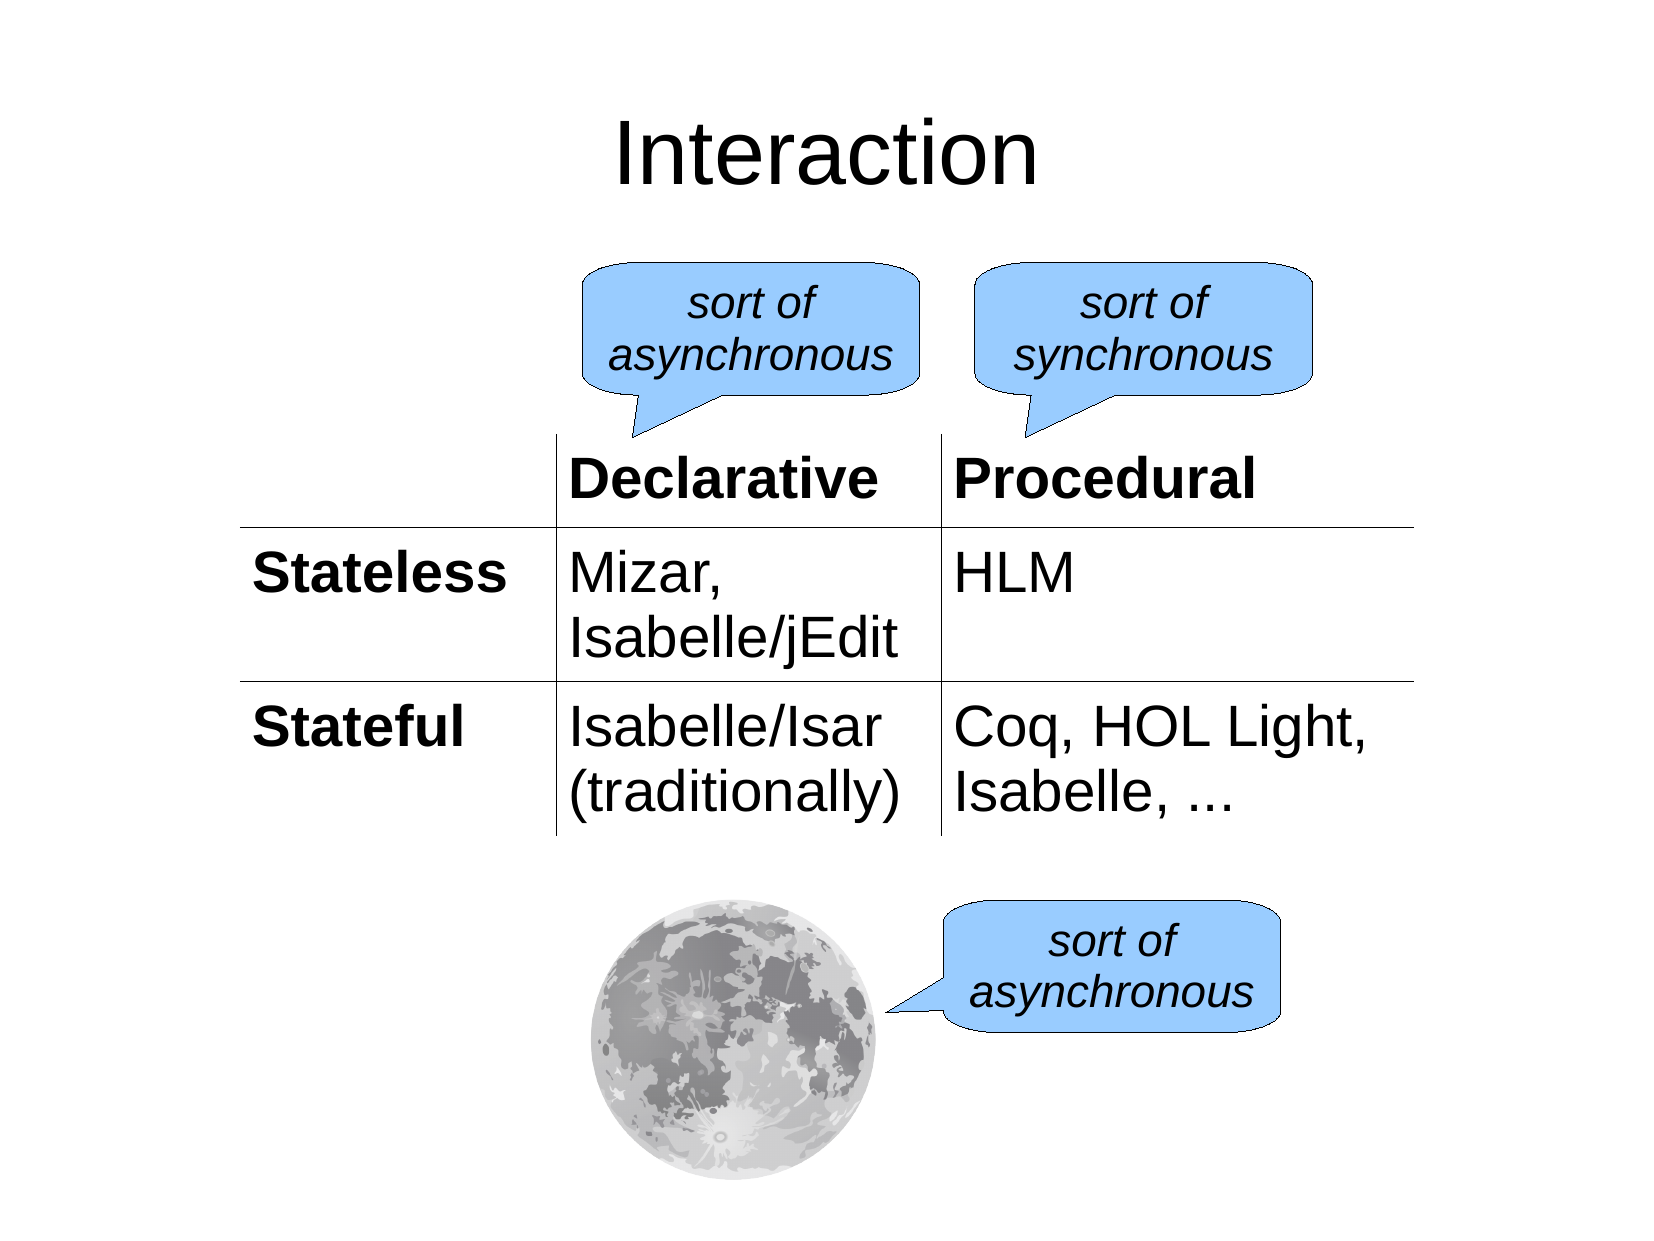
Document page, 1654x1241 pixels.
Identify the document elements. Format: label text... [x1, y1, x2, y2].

table_cell Isabelle/Isar (traditionally) [557, 682, 941, 836]
text_box sort of asynchronous [582, 262, 920, 438]
text_box sort of synchronous [974, 262, 1313, 438]
text_box sort of asynchronous [885, 900, 1281, 1033]
title Interaction [82, 56, 1571, 250]
table_header Procedural [942, 434, 1414, 527]
table_cell Stateless [240, 528, 556, 681]
table_header Declarative [557, 434, 941, 527]
table_header [240, 434, 556, 527]
table_cell Mizar, Isabelle/jEdit [557, 528, 941, 681]
table_cell HLM [942, 528, 1414, 681]
table_cell Coq, HOL Light, Isabelle, ... [942, 682, 1414, 836]
picture [562, 875, 901, 1201]
table_cell Stateful [240, 682, 556, 836]
